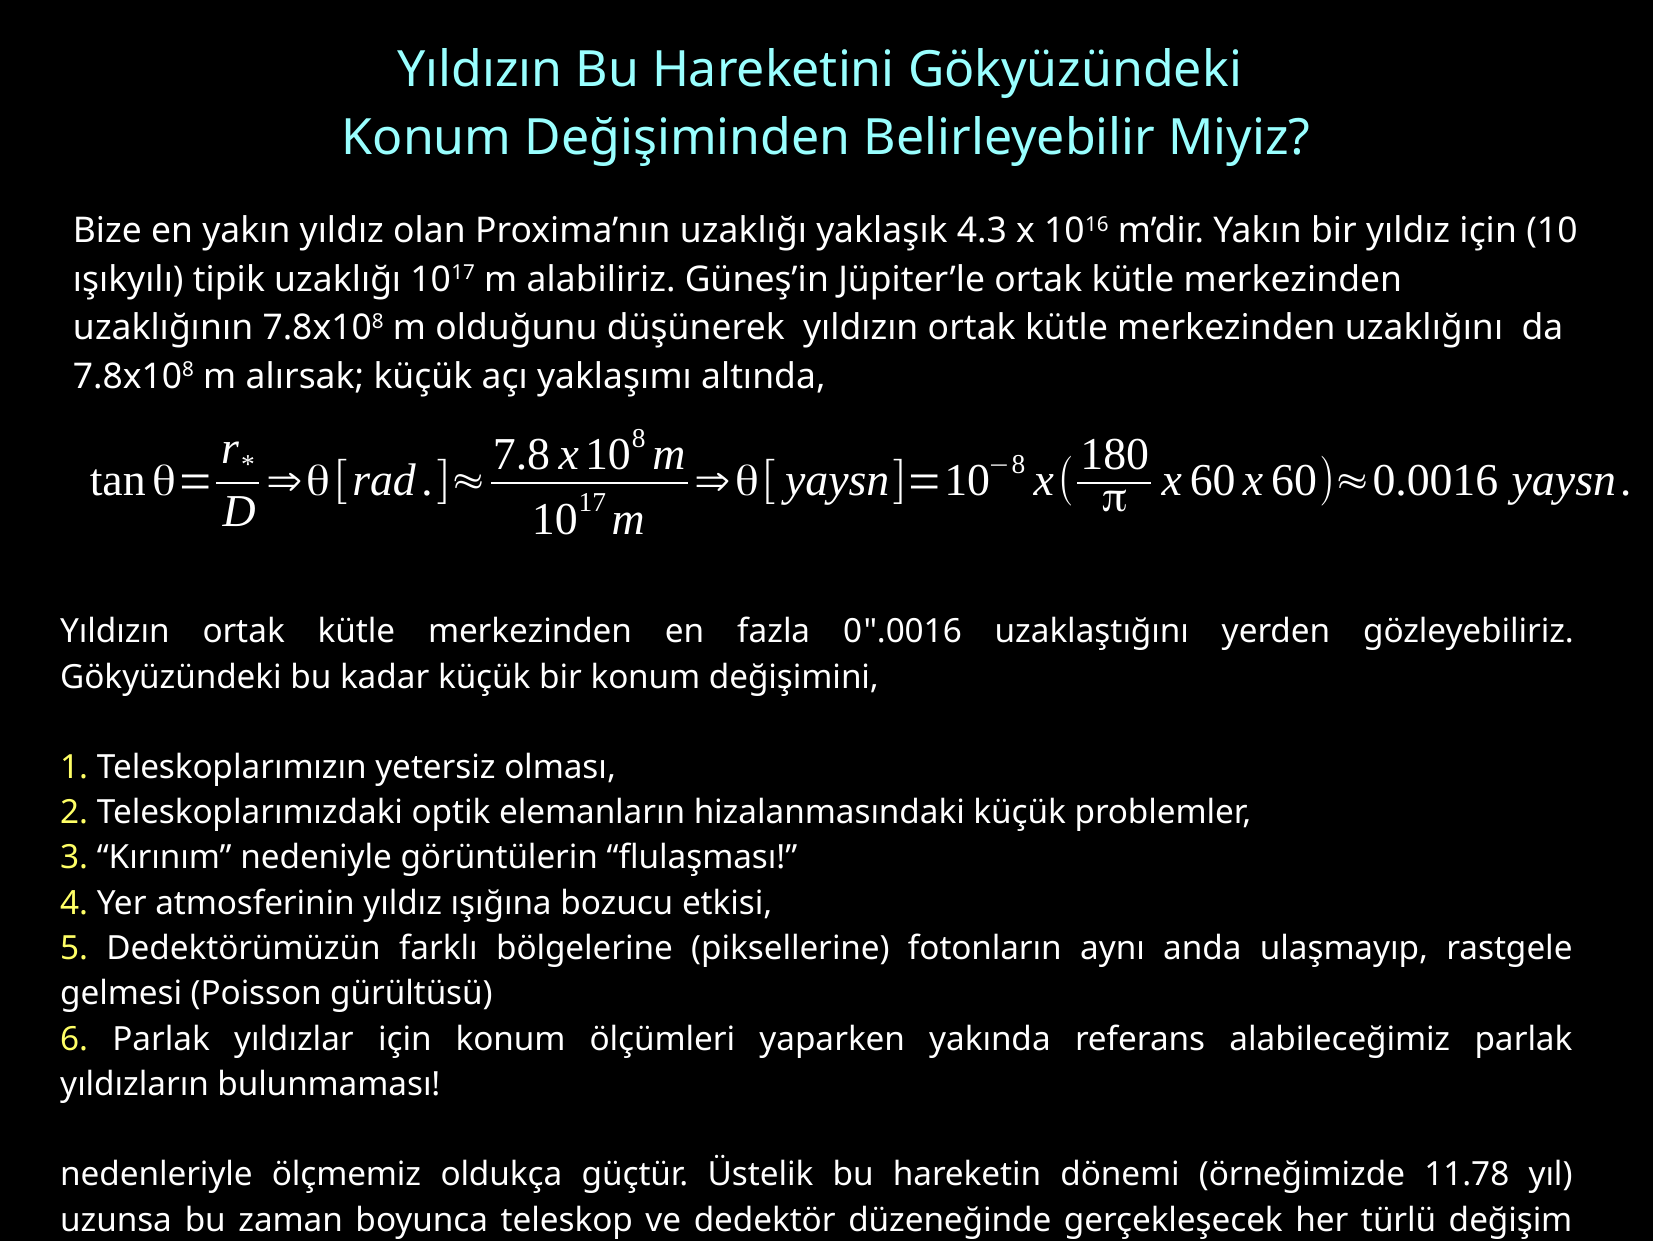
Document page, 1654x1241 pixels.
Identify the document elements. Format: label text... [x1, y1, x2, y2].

text_box Bize en yakın yıldız olan Proxima’nın uzaklığı yaklaşık 4.3 x 1016 m’dir. Yakın bir yıldız için (10 ışıkyılı) tipik uzaklığı 1017 m alabiliriz. Güneş’in Jüpiter’le ortak kütle merkezinden uzaklığının 7.8x108 m olduğunu düşünerek yıldızın ortak kütle merkezinden uzaklığını da 7.8x108 m alırsak; küçük açı yaklaşımı altında, [58, 197, 1600, 386]
text_box Yıldızın ortak kütle merkezinden en fazla 0".0016 uzaklaştığını yerden gözleyebiliriz. Gökyüzündeki bu kadar küçük bir konum değişimini, 1. Teleskoplarımızın yetersiz olması, 2. Teleskoplarımızdaki optik elemanların hizalanmasındaki küçük problemler, 3. “Kırınım” nedeniyle görüntülerin “flulaşması!” 4. Yer atmosferinin yıldız ışığına bozucu etkisi, 5. Dedektörümüzün farklı bölgelerine (piksellerine) fotonların aynı anda ulaşmayıp, rastgele gelmesi (Poisson gürültüsü) 6. Parlak yıldızlar için konum ölçümleri yaparken yakında referans alabileceğimiz parlak yıldızların bulunmaması! nedenleriyle ölçmemiz oldukça güçtür. Üstelik bu hareketin dönemi (örneğimizde 11.78 yıl) uzunsa bu zaman boyunca teleskop ve dedektör düzeneğinde gerçekleşecek her türlü değişim de ölçümleri ayrıca etkiler! [45, 600, 1591, 1236]
title Yıldızın Bu Hareketini Gökyüzündeki Konum Değişiminden Belirleyebilir Miyiz? [82, 34, 1571, 168]
chart [81, 422, 1639, 544]
